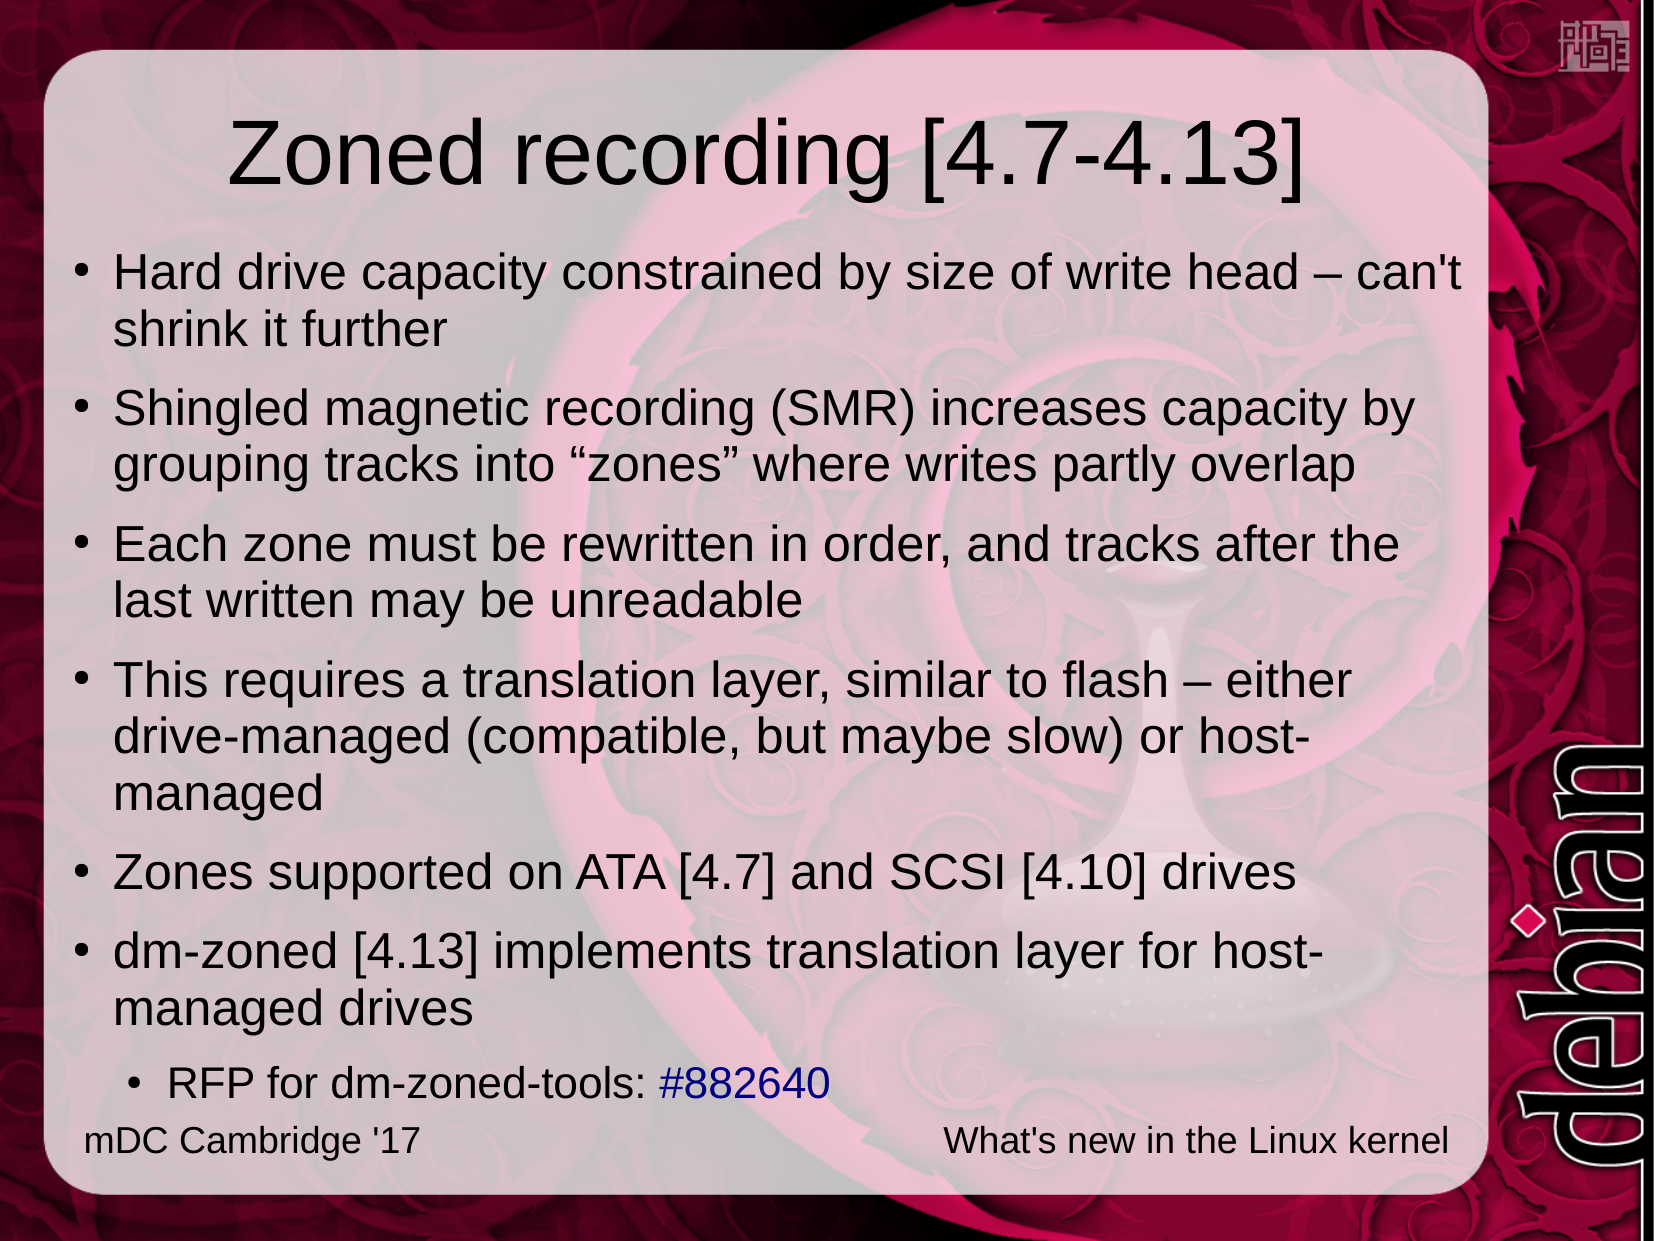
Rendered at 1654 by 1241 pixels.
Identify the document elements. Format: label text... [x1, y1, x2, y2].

picture [0, 0, 1654, 1241]
list Hard drive capacity constrained by size of write head – can't shrink it further Shingled magnetic recording (SMR) increases capacity by grouping tracks into “zones” where writes partly overlap Each zone must be rewritten in order, and tracks after the last written may be unreadable This requires a translation layer, similar to flash – either drive-managed (compatible, but maybe slow) or host-managed Zones supported on ATA [4.7] and SCSI [4.10] drives dm-zoned [4.13] implements translation layer for host-managed drives RFP for dm-zoned-tools: #882640 [59, 243, 1477, 1109]
title Zoned recording [4.7-4.13] [59, 49, 1477, 243]
